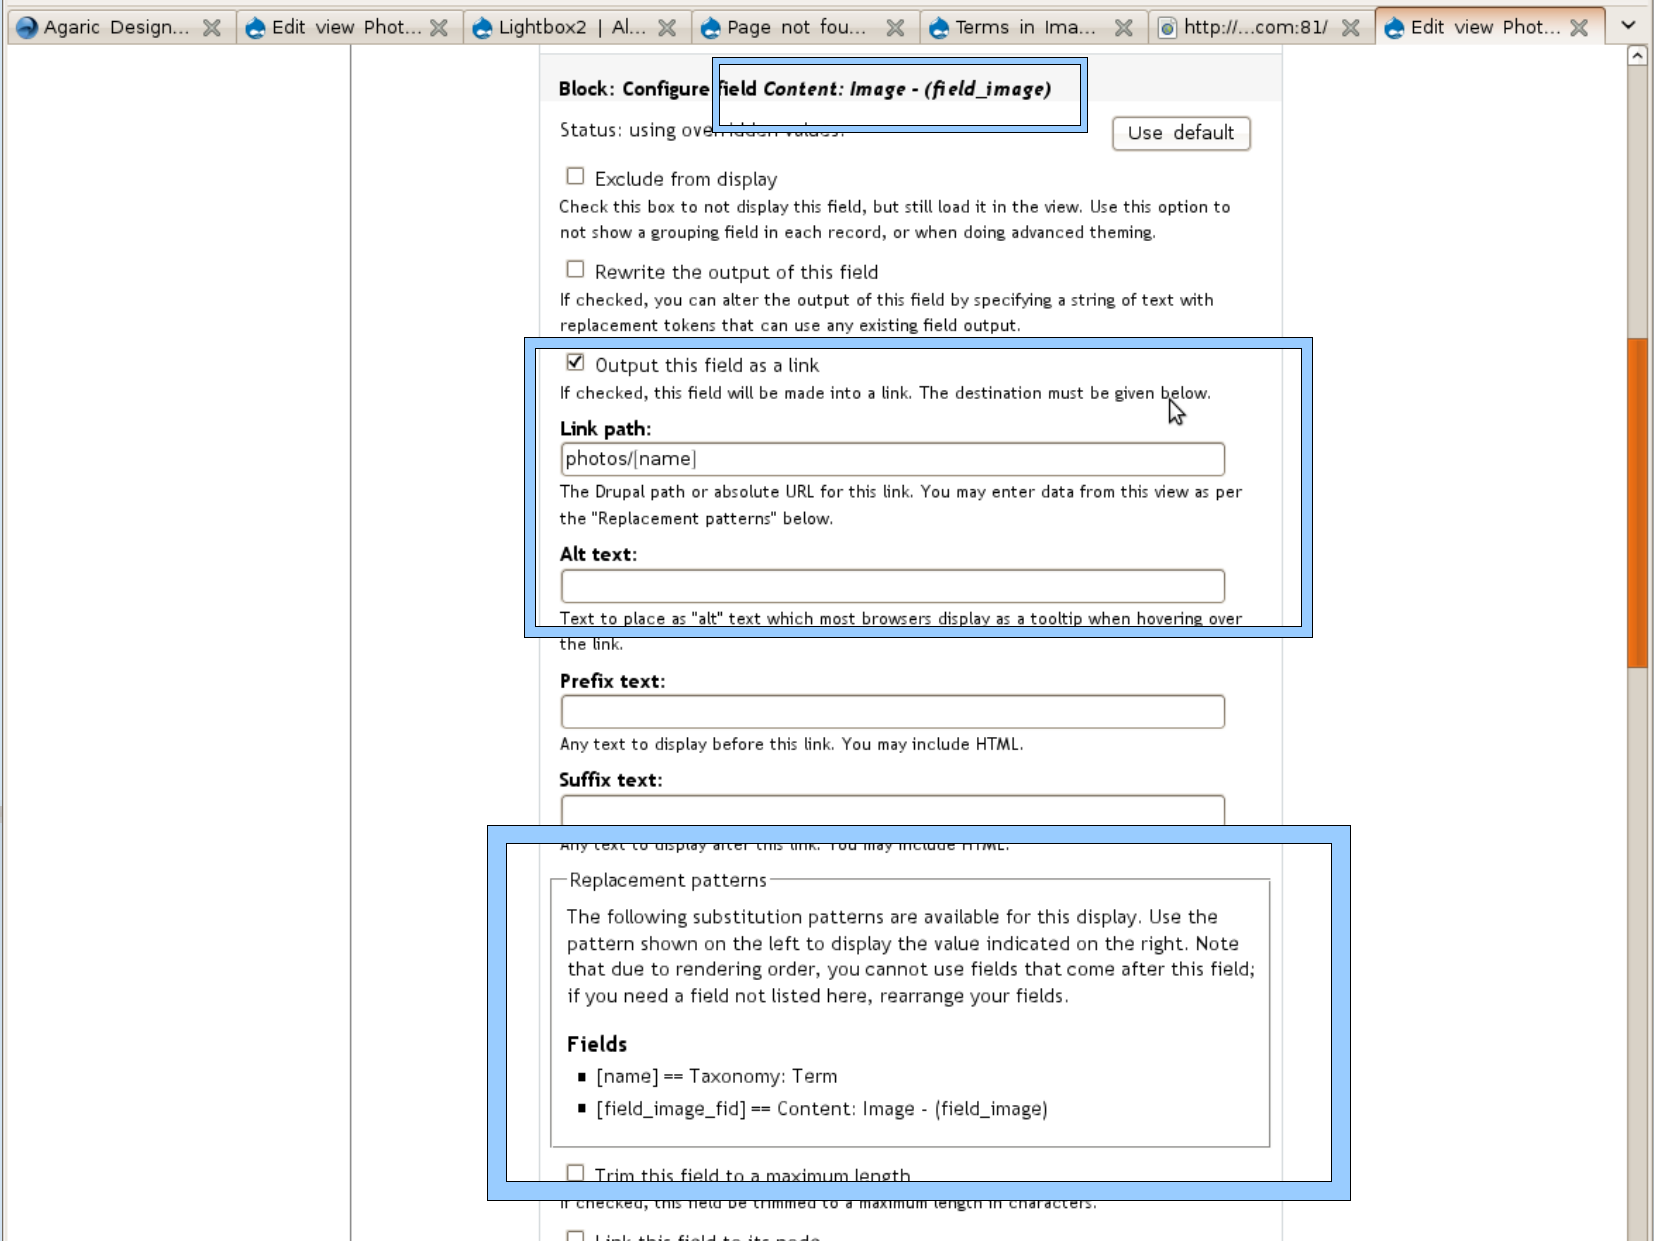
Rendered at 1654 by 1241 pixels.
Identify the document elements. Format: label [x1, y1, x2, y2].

picture [0, 0, 1654, 1241]
text_box [524, 337, 1313, 638]
text_box [712, 57, 1088, 133]
text_box [487, 825, 1351, 1201]
